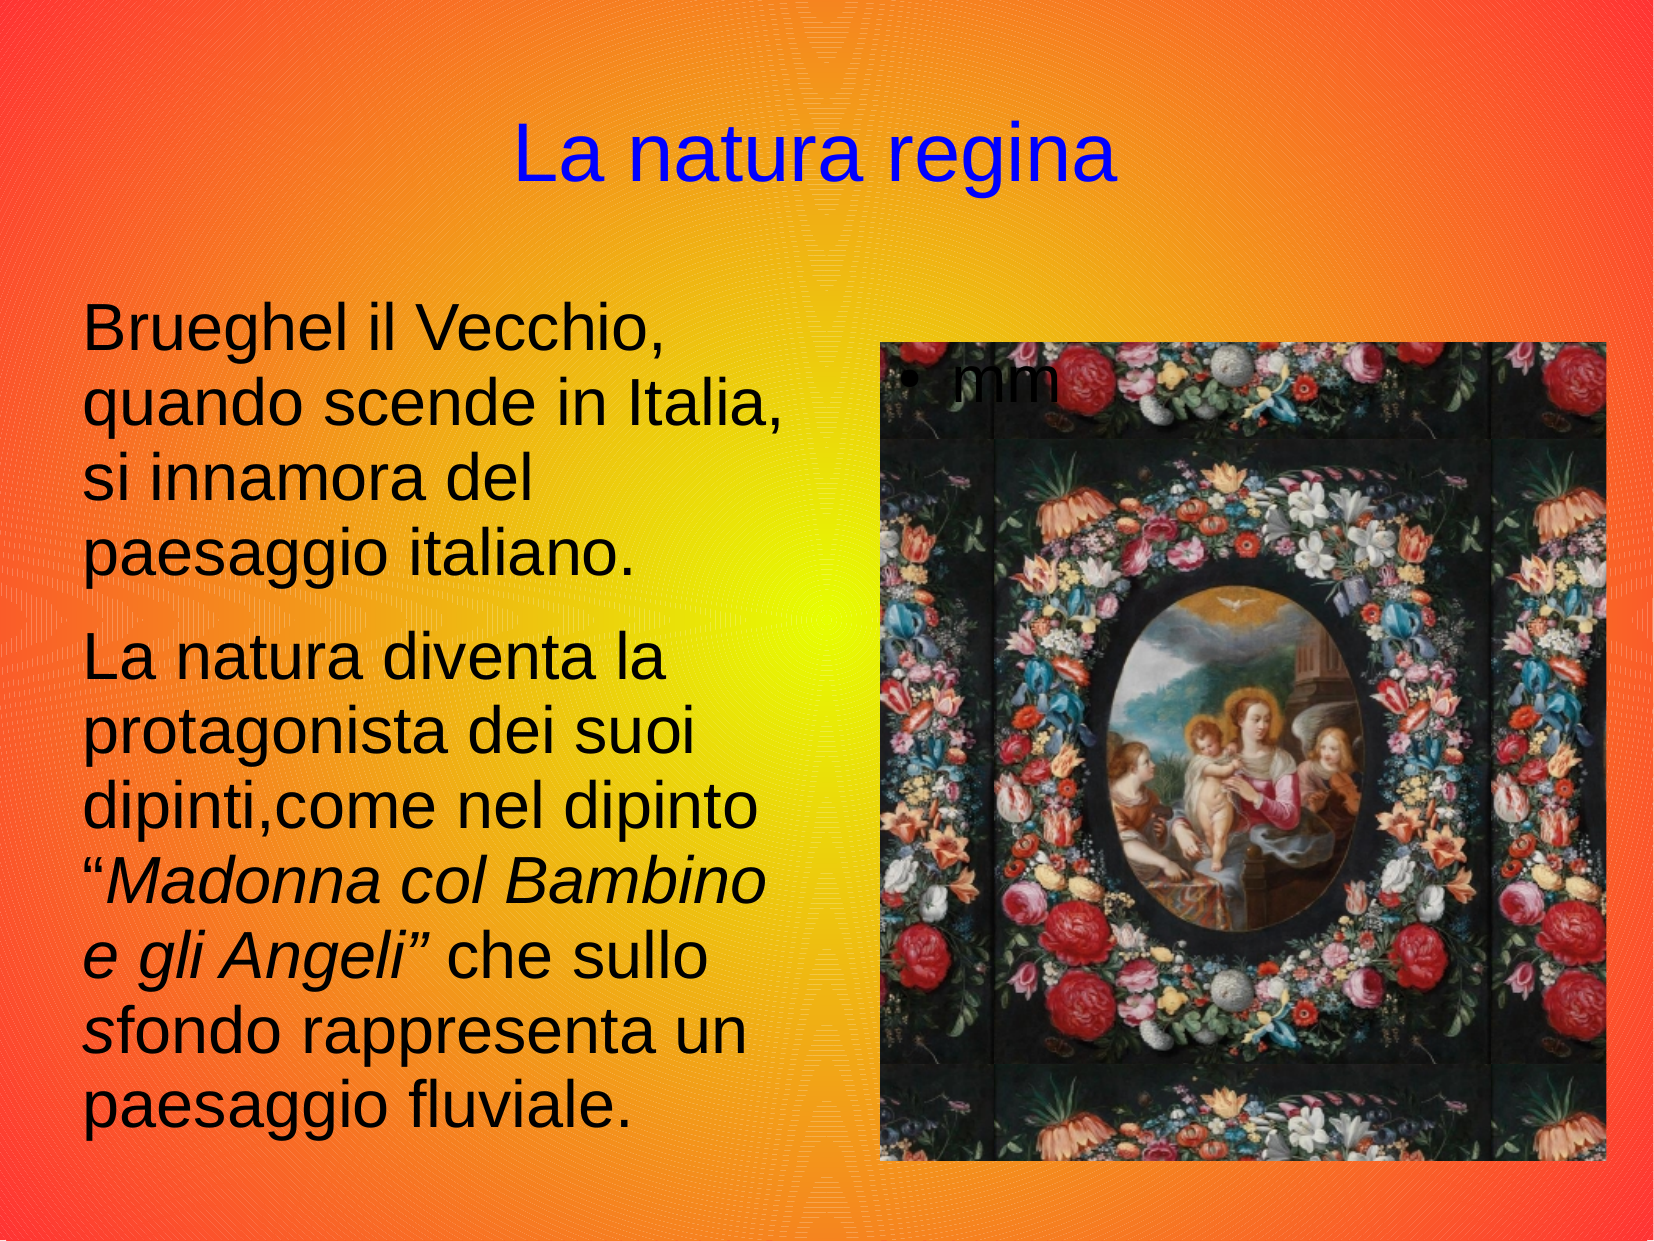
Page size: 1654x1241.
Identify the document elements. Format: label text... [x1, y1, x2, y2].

list Brueghel il Vecchio, quando scende in Italia, si innamora del paesaggio italiano. La natura diventa la protagonista dei suoi dipinti,come nel dipinto “Madonna col Bambino e gli Angeli” che sullo sfondo rappresenta un paesaggio fluviale. [82, 290, 809, 1143]
title La natura regina [82, 49, 1571, 257]
list mm [880, 342, 1607, 1161]
